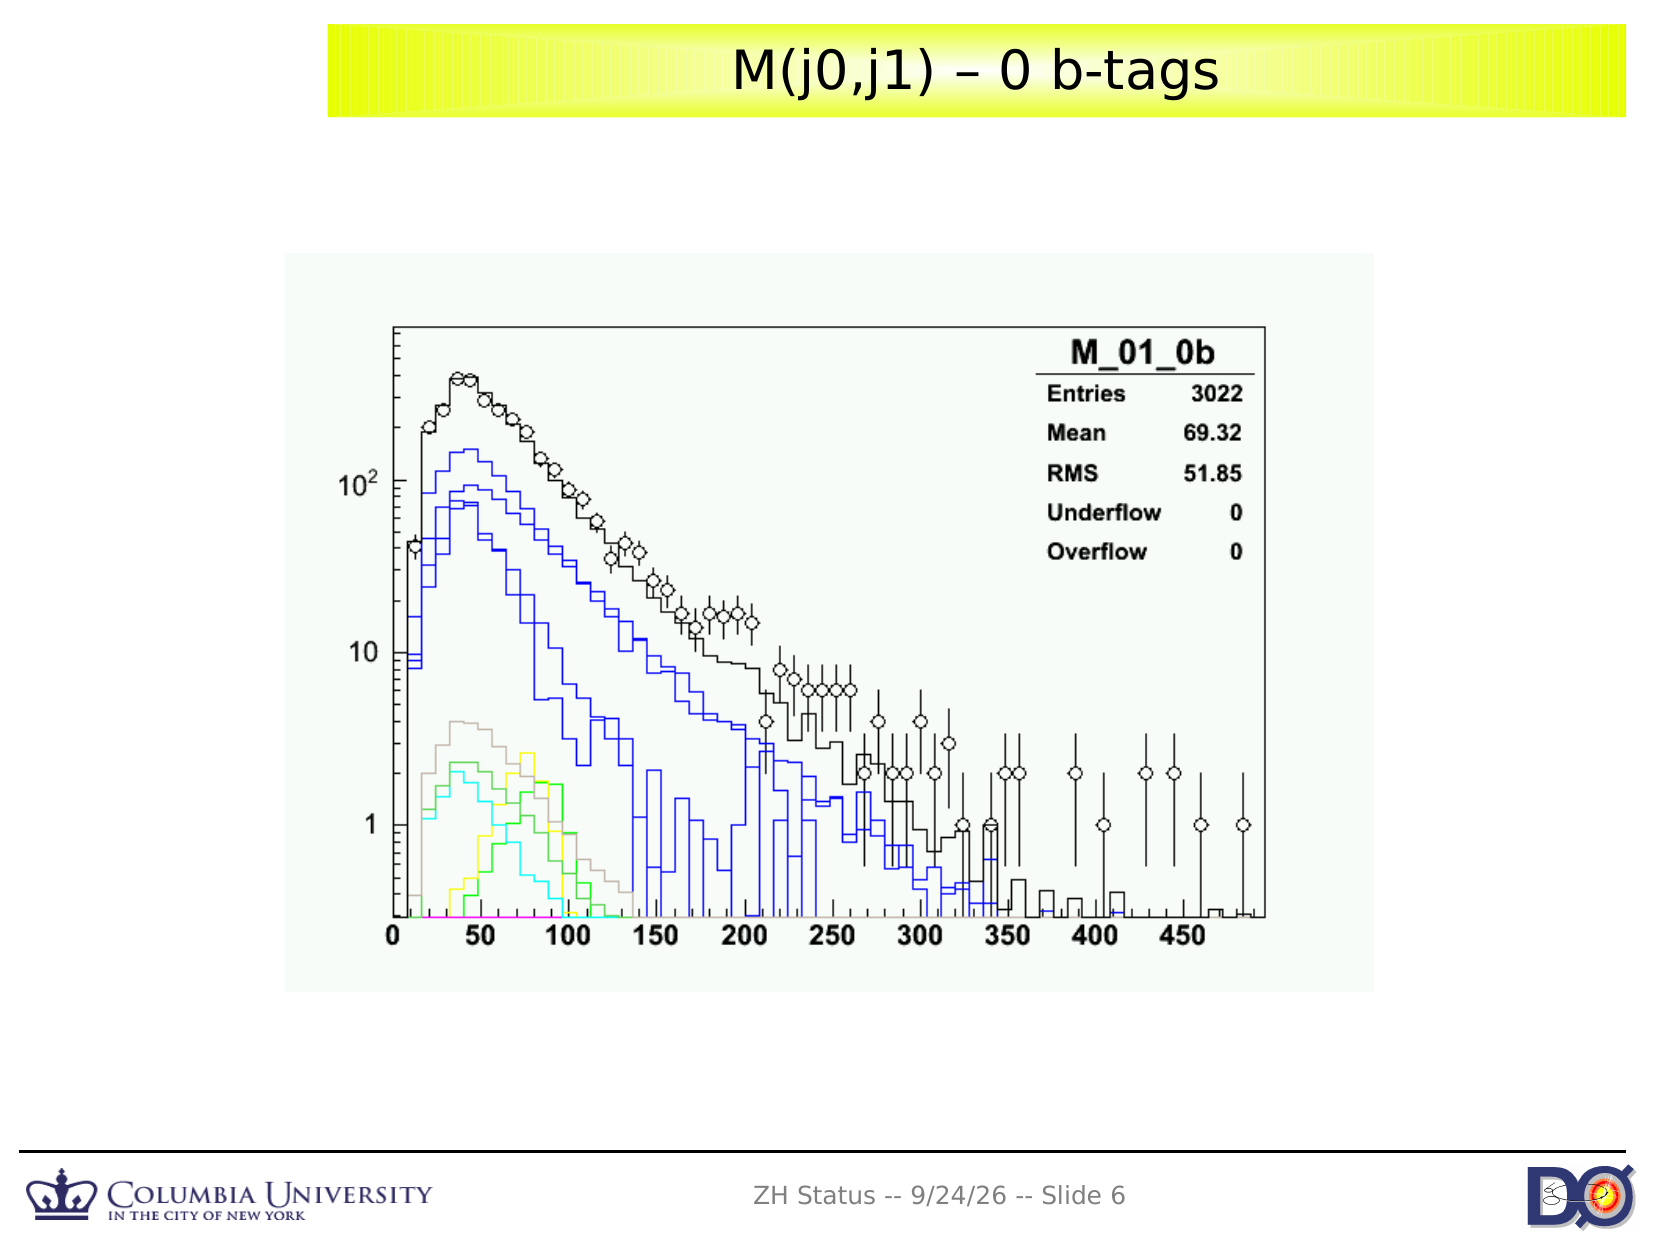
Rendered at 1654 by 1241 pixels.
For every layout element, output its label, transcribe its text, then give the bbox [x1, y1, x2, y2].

title M(j0,j1) – 0 b-tags [327, 24, 1627, 118]
picture [285, 253, 1374, 992]
picture [26, 1168, 433, 1220]
picture [1521, 1163, 1639, 1233]
